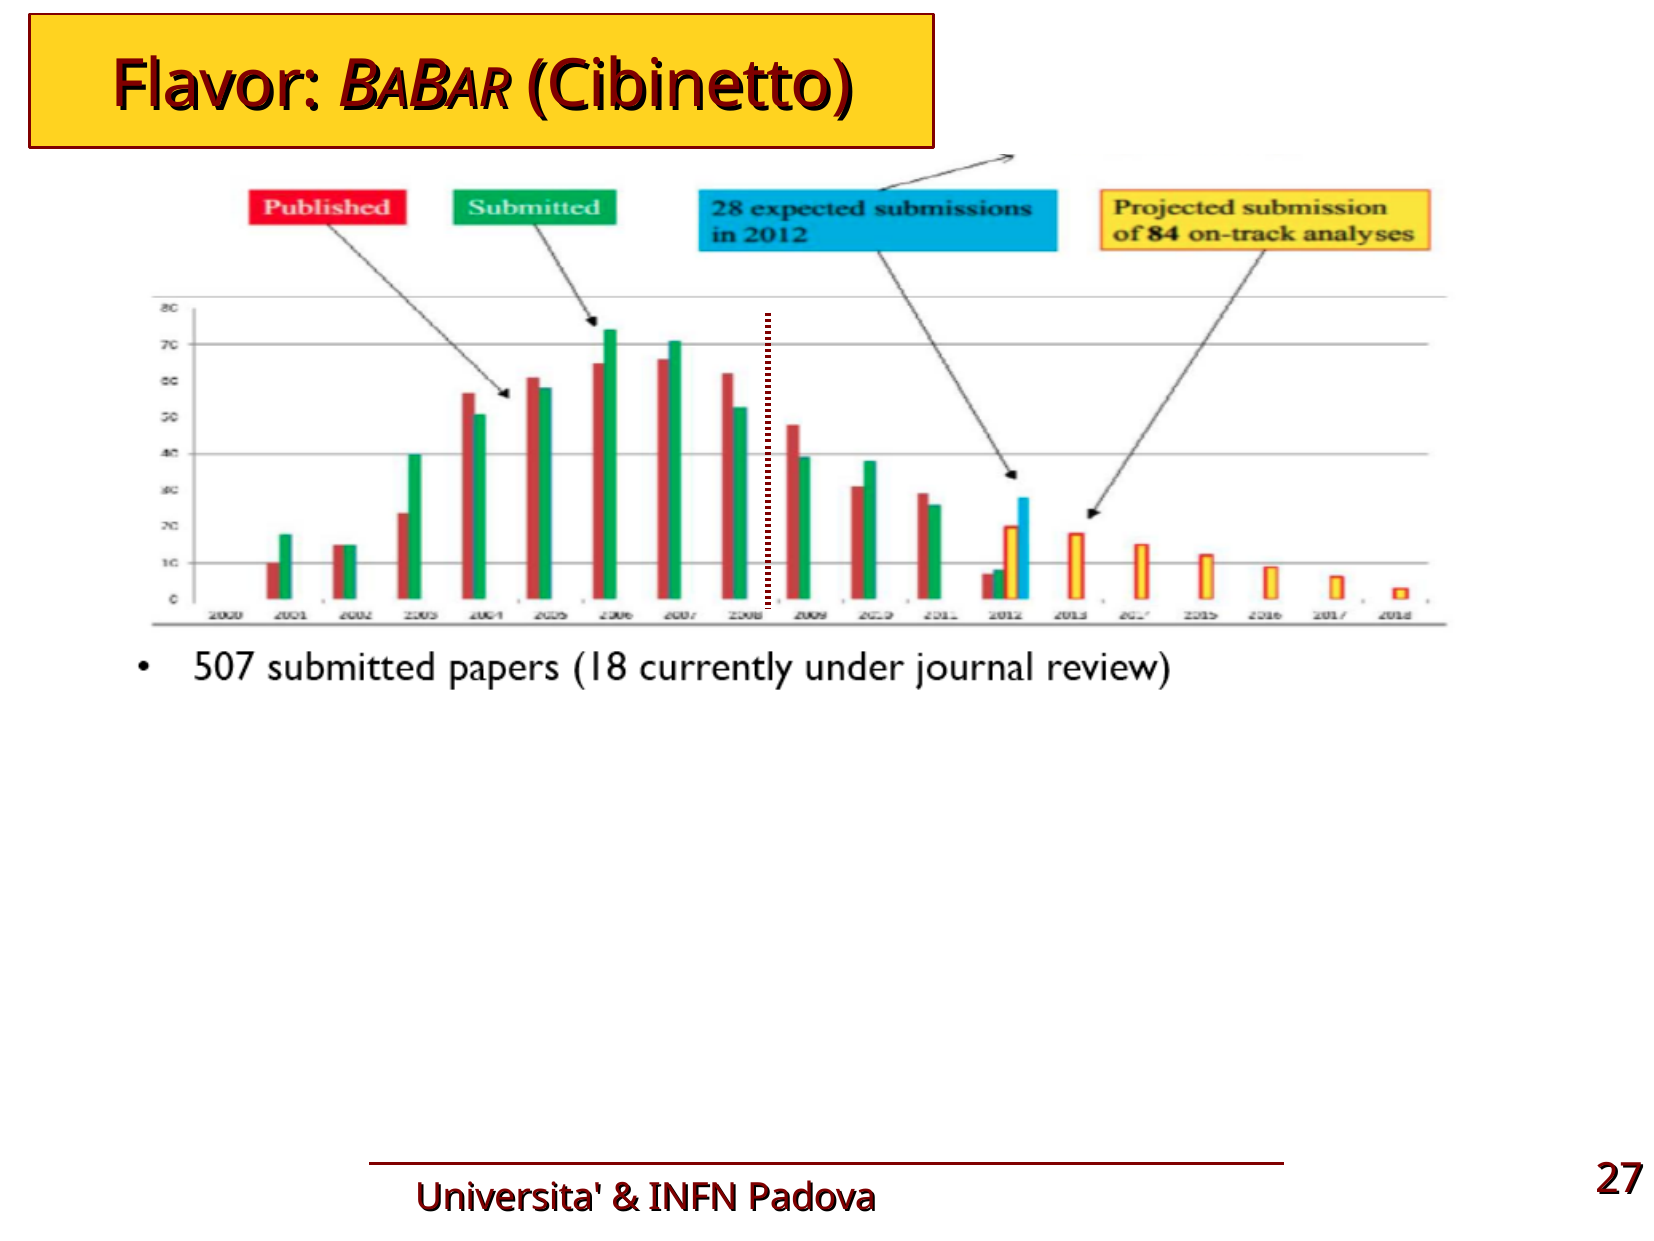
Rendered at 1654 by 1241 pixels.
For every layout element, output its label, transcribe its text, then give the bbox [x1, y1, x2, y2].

picture [123, 154, 1462, 698]
title Flavor: BABAR (Cibinetto) [29, 13, 934, 148]
